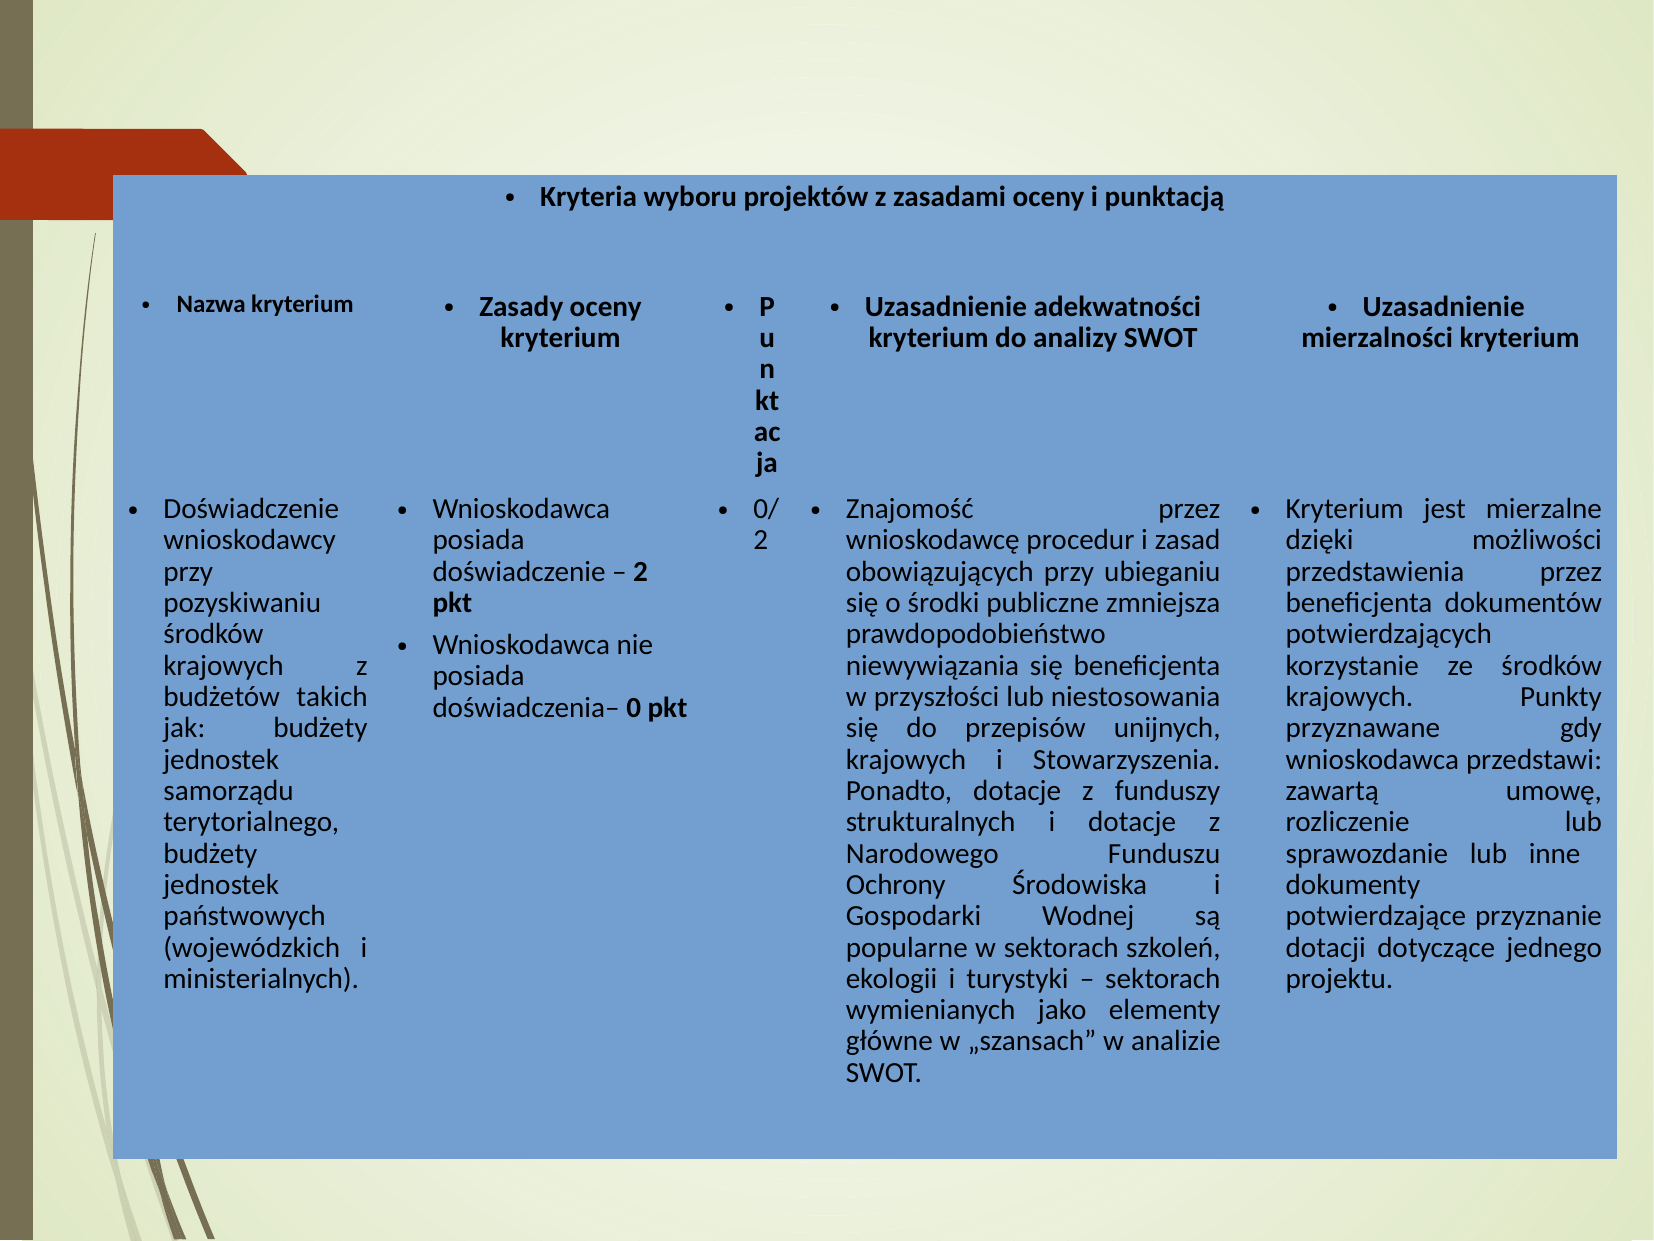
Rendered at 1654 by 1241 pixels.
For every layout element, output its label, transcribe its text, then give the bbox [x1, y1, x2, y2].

table_cell Znajomość przez wnioskodawcę procedur i zasad obowiązujących przy ubieganiu się o środki publiczne zmniejsza prawdopodobieństwo niewywiązania się beneficjenta w przyszłości lub niestosowania się do przepisów unijnych, krajowych i Stowarzyszenia. Ponadto, dotacje z funduszy strukturalnych i dotacje z Narodowego Funduszu Ochrony Środowiska i Gospodarki Wodnej są popularne w sektorach szkoleń, ekologii i turystyki – sektorach wymienianych jako elementy główne w „szansach” w analizie SWOT. [796, 487, 1235, 1159]
table_cell 0/2 [703, 487, 796, 1159]
table_cell Punktacja [703, 285, 796, 487]
table_cell Doświadczenie wnioskodawcy przy pozyskiwaniu środków krajowych z budżetów takich jak: budżety jednostek samorządu terytorialnego, budżety jednostek państwowych (wojewódzkich i ministerialnych). [113, 487, 382, 1159]
table_cell Uzasadnienie mierzalności kryterium [1235, 285, 1617, 487]
table_cell Kryterium jest mierzalne dzięki możliwości przedstawienia przez beneficjenta dokumentów potwierdzających korzystanie ze środków krajowych. Punkty przyznawane gdy wnioskodawca przedstawi: zawartą umowę, rozliczenie lub sprawozdanie lub inne dokumenty potwierdzające przyznanie dotacji dotyczące jednego projektu. [1235, 487, 1617, 1159]
table_cell Zasady oceny kryterium [382, 285, 703, 487]
table_cell Nazwa kryterium [113, 285, 382, 487]
table_header Kryteria wyboru projektów z zasadami oceny i punktacją [113, 175, 1617, 285]
table_cell Wnioskodawca posiada doświadczenie – 2 pkt Wnioskodawca nie posiada doświadczenia– 0 pkt [382, 487, 703, 1159]
table_cell Uzasadnienie adekwatności kryterium do analizy SWOT [796, 285, 1235, 487]
